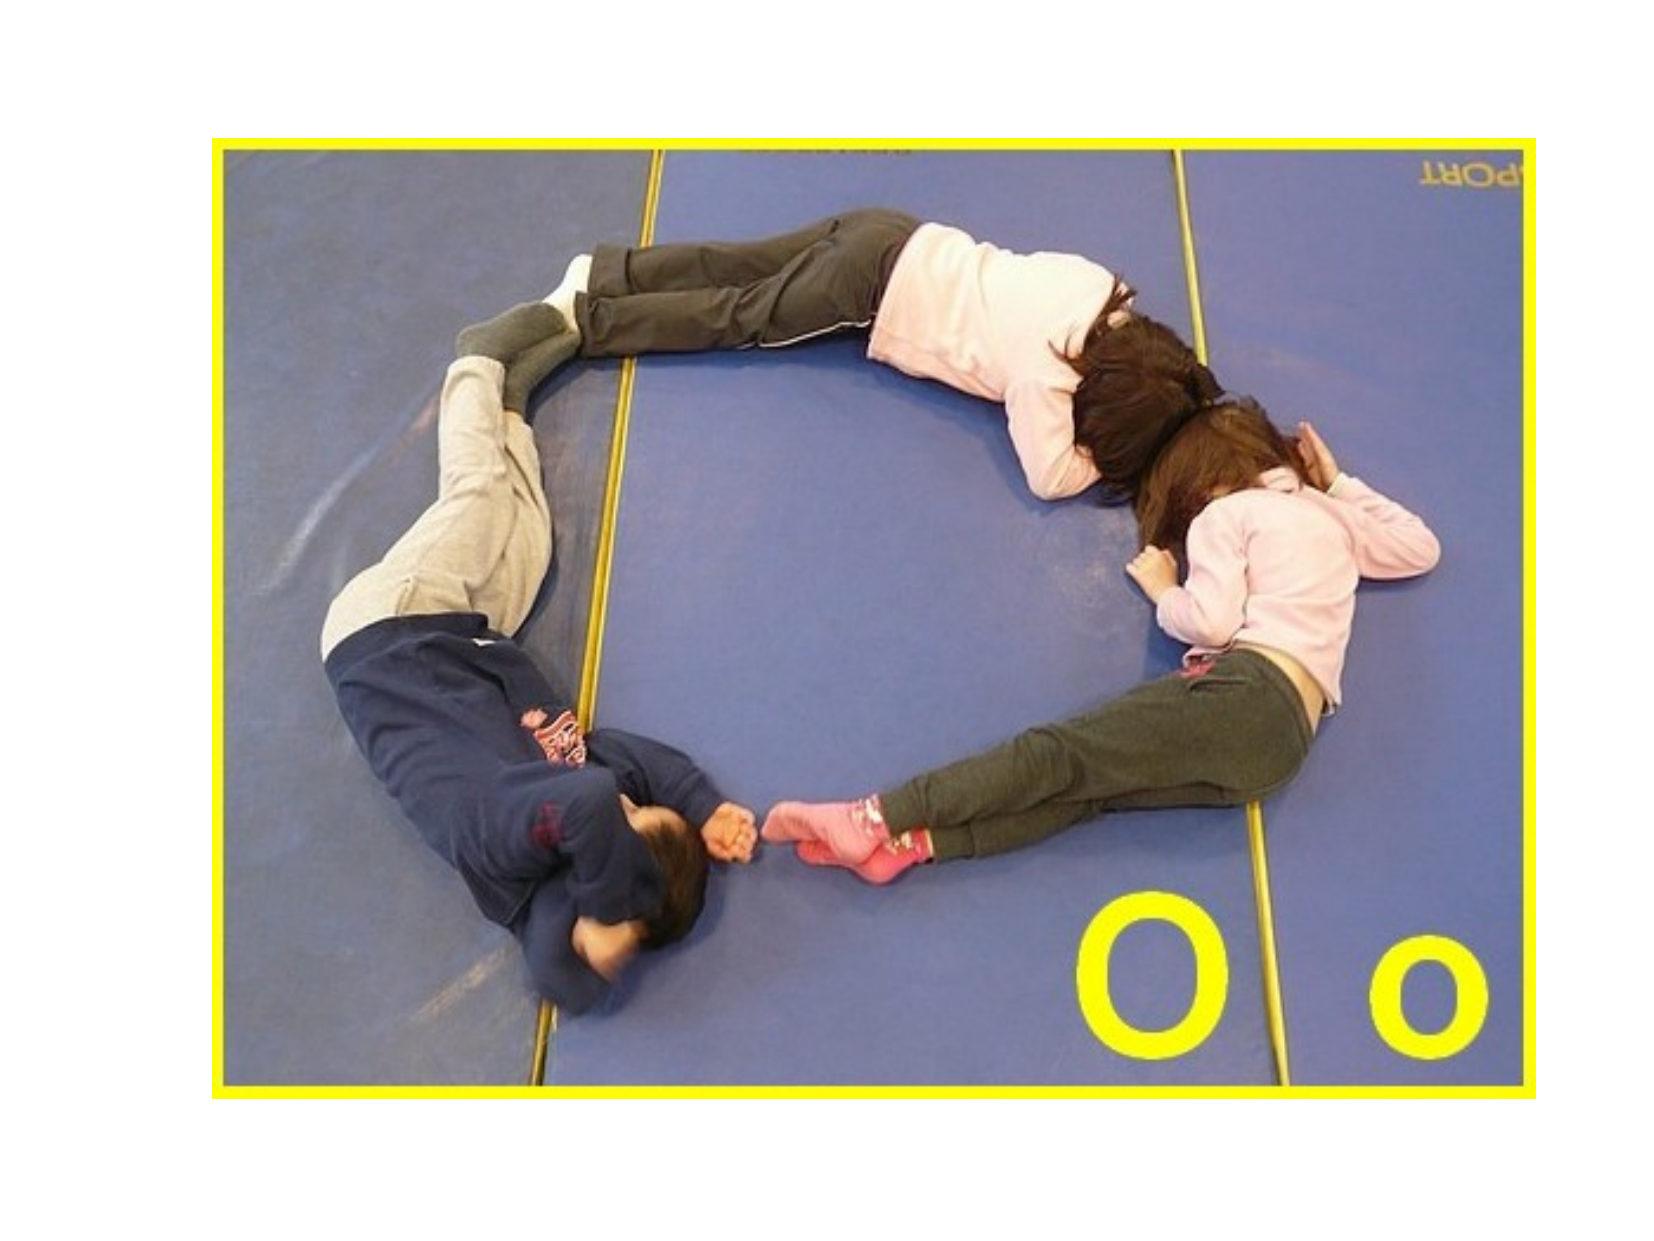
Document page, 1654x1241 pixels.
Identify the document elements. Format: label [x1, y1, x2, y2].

picture [212, 138, 1536, 1099]
